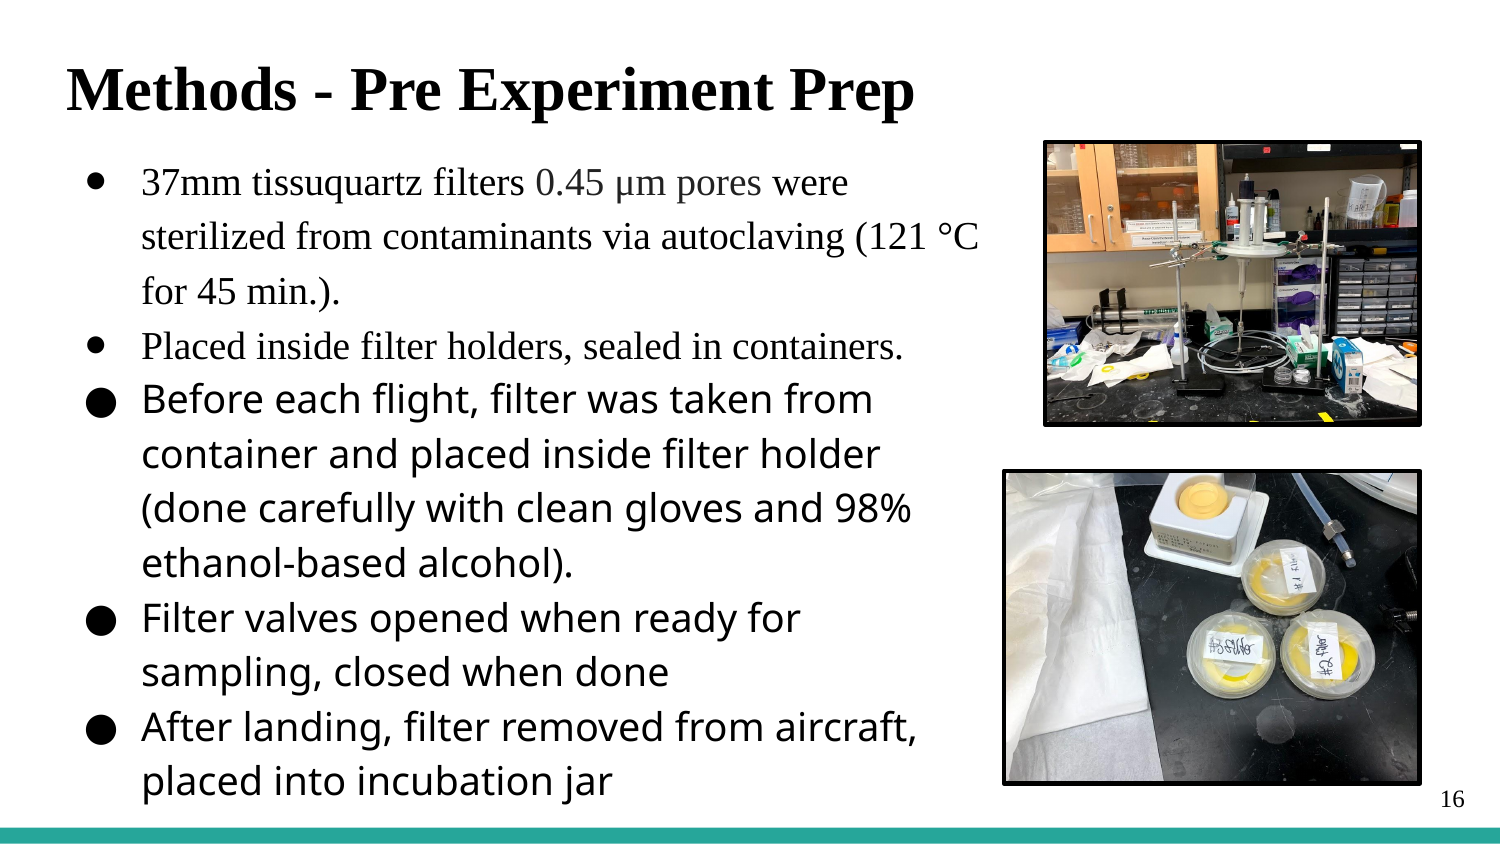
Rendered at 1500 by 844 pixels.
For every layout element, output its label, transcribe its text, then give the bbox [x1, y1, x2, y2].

list 37mm tissuquartz filters 0.45 μm pores were sterilized from contaminants via autoclaving (121 °C for 45 min.). Placed inside filter holders, sealed in containers. Before each flight, filter was taken from container and placed inside filter holder (done carefully with clean gloves and 98% ethanol-based alcohol). Filter valves opened when ready for sampling, closed when done After landing, filter removed from aircraft, placed into incubation jar [51, 133, 996, 692]
picture [1047, 144, 1418, 422]
slide_number <number> [1389, 764, 1480, 830]
title Methods - Pre Experiment Prep [51, 33, 1449, 134]
picture [1006, 473, 1418, 782]
